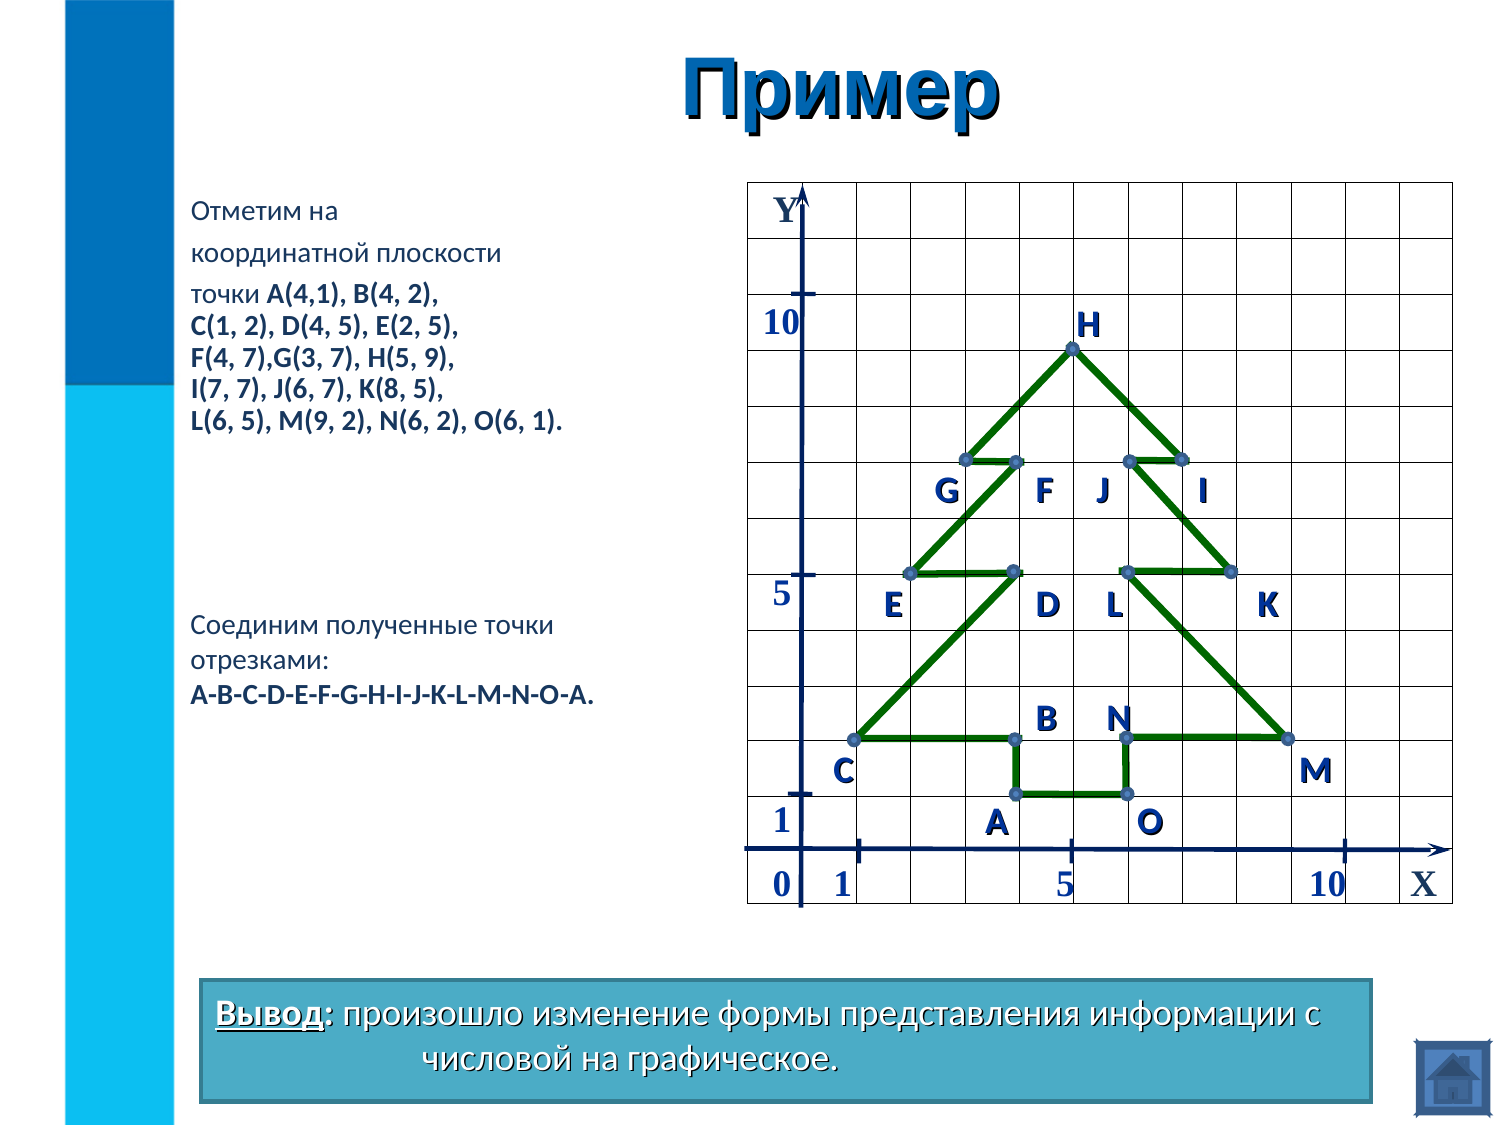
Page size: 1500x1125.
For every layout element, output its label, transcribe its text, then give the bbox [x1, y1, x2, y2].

text_box C [818, 736, 849, 798]
table_cell [804, 851, 818, 903]
table_cell [1074, 407, 1128, 462]
table_cell [1129, 351, 1182, 406]
table_cell [748, 519, 799, 574]
table_cell [857, 741, 910, 796]
table_cell [1292, 463, 1345, 518]
table_cell [748, 631, 799, 686]
table_cell [1183, 407, 1236, 462]
text_box D [1020, 571, 1052, 632]
table_cell [1292, 519, 1345, 574]
table_cell [1129, 463, 1182, 518]
table_cell [1123, 576, 1128, 630]
text_box G [919, 457, 951, 518]
table_cell [857, 797, 910, 846]
table_cell [1292, 575, 1345, 630]
text_box I [1182, 457, 1214, 518]
table_cell [1074, 463, 1081, 518]
table_cell [1001, 797, 1019, 846]
table_cell [1366, 853, 1395, 903]
table_cell [857, 519, 910, 574]
table_cell [1129, 852, 1182, 903]
text_box [1009, 734, 1020, 745]
text_box J [1081, 457, 1113, 518]
table_cell [1400, 407, 1452, 462]
table_cell [966, 631, 1019, 686]
table_cell [1153, 797, 1182, 847]
table_cell [1237, 351, 1291, 406]
table_cell [1346, 631, 1399, 686]
table_cell [857, 295, 910, 350]
table_cell [748, 741, 799, 796]
table_cell [911, 687, 965, 740]
table_cell [805, 351, 856, 406]
table_cell [1273, 575, 1291, 630]
table_cell [1346, 575, 1399, 630]
table_cell [857, 407, 910, 462]
table_header [1020, 183, 1073, 238]
table_cell [1092, 295, 1128, 350]
table_cell [1183, 852, 1236, 903]
table_header [1183, 183, 1236, 238]
text_box N [1091, 685, 1123, 746]
table_cell [1292, 407, 1345, 462]
table_cell [1020, 239, 1073, 294]
table_cell [1129, 519, 1182, 574]
table_cell [1074, 687, 1091, 740]
table_cell [1400, 687, 1452, 740]
table_cell [804, 687, 856, 740]
table_cell [1020, 519, 1073, 574]
table_cell [748, 407, 799, 462]
table_cell [1436, 849, 1452, 903]
table_cell [805, 519, 856, 574]
table_cell [1237, 575, 1242, 630]
table_cell [1074, 575, 1091, 630]
table_cell [951, 463, 965, 518]
table_cell [748, 463, 799, 518]
table_cell [1074, 741, 1128, 796]
text_box Вывод: произошло изменение формы представления информации с числовой на графическое. [200, 980, 1372, 1102]
table_cell [1400, 631, 1452, 686]
table_cell [1400, 239, 1452, 294]
table_cell [849, 744, 856, 796]
table_cell [819, 295, 856, 350]
text_box [1419, 1042, 1489, 1114]
text_box [849, 734, 860, 746]
table_cell [1346, 463, 1399, 518]
table_header [803, 183, 856, 238]
table_cell [911, 519, 965, 574]
table_cell [1074, 351, 1128, 406]
table_cell [1315, 741, 1345, 796]
table_cell [911, 407, 965, 462]
table_cell [857, 631, 910, 686]
table_cell [1237, 631, 1291, 686]
table_cell [1183, 351, 1236, 406]
table_cell [966, 797, 970, 846]
table_cell [805, 407, 856, 462]
text_box E [892, 607, 900, 612]
text_box G [942, 483, 951, 498]
table_cell [911, 239, 965, 294]
table_cell [911, 351, 965, 406]
table_cell [748, 797, 757, 846]
table_cell [911, 463, 919, 518]
table_cell [911, 852, 965, 903]
table_cell [1237, 463, 1291, 518]
table_cell [1020, 295, 1061, 350]
table_cell [1292, 351, 1345, 406]
table_cell [857, 239, 910, 294]
table_cell [857, 575, 869, 630]
table_cell [1074, 797, 1122, 846]
table_cell [911, 797, 965, 846]
table_cell [1346, 797, 1399, 847]
table_cell [1237, 687, 1291, 740]
table_cell [1292, 295, 1345, 350]
table_cell [1020, 351, 1073, 406]
table_cell [1082, 852, 1128, 903]
table_header [857, 183, 910, 238]
table_cell [1417, 1042, 1423, 1114]
table_cell [1346, 239, 1399, 294]
table_cell [748, 351, 799, 406]
text_box C [840, 763, 849, 778]
table_cell [1346, 407, 1399, 462]
text_box [1010, 457, 1020, 468]
table_cell [911, 741, 965, 796]
table_cell [1129, 687, 1182, 740]
table_cell [748, 851, 757, 903]
table_cell [966, 463, 1019, 518]
picture [0, 0, 1500, 1125]
text_box 1 [757, 786, 799, 848]
list Отметим на координатной плоскости точки А(4,1), В(4, 2), С(1, 2), D(4, 5), E(2, 5), F(4, 7),G(3, 7), H(5, 9), I(7, 7), J(6, 7), K(8, 5), L(6, 5), M(9, 2), N(6, 2), O(6, 1). [175, 187, 675, 586]
table_cell [1400, 351, 1452, 406]
table_cell [748, 687, 799, 740]
table_cell [1129, 407, 1182, 462]
table_cell [1237, 797, 1291, 847]
text_box 1 [818, 850, 860, 912]
text_box F [1044, 483, 1052, 489]
table_cell [748, 575, 799, 630]
table_cell [748, 239, 799, 289]
text_box 0 [757, 850, 799, 912]
text_box K [1242, 571, 1273, 632]
text_box [905, 568, 916, 579]
table_cell [857, 351, 910, 406]
text_box Y [757, 177, 799, 238]
table_cell [804, 797, 856, 846]
text_box [1008, 566, 1019, 577]
table_cell [1237, 407, 1291, 462]
table_cell [1292, 797, 1345, 847]
table_cell [1052, 687, 1073, 740]
table_cell [1237, 852, 1291, 903]
table_cell [1400, 741, 1452, 796]
table_cell [1237, 295, 1291, 350]
table_cell [1129, 295, 1182, 350]
text_box 5 [757, 560, 799, 622]
table_cell [1214, 463, 1236, 518]
table_cell [1292, 631, 1345, 686]
table_cell [857, 463, 910, 518]
text_box E [869, 571, 900, 632]
table_cell [966, 575, 1019, 630]
table_cell [1183, 797, 1236, 847]
table_cell [1183, 519, 1236, 574]
text_box [1225, 566, 1237, 578]
table_cell [1129, 631, 1182, 686]
table_cell [804, 631, 856, 686]
text_box L [1091, 571, 1123, 632]
table_cell [857, 687, 910, 740]
table_cell [1346, 295, 1399, 350]
table_cell [1052, 575, 1073, 630]
table_cell [1183, 741, 1236, 796]
table_header [1237, 183, 1291, 238]
table_cell [911, 295, 965, 350]
table_cell [1020, 407, 1073, 462]
table_header [748, 183, 757, 238]
text_box Соединим полученные точки отрезками: A-B-C-D-E-F-G-H-I-J-K-L-M-N-O-А. [175, 597, 676, 938]
table_header [1400, 183, 1452, 238]
table_cell [804, 741, 818, 796]
table_cell [966, 351, 1019, 406]
table_cell [1237, 239, 1291, 294]
text_box [1282, 733, 1293, 742]
table_cell [1183, 239, 1236, 294]
table_cell [1400, 519, 1452, 574]
text_box E [892, 597, 900, 603]
table_cell [1020, 631, 1073, 686]
table_cell [1123, 687, 1128, 721]
table_cell [966, 239, 1019, 294]
text_box [1124, 456, 1135, 467]
text_box H [1061, 291, 1092, 352]
table_cell [911, 631, 965, 686]
table_cell [1183, 687, 1236, 740]
table_header [1346, 183, 1399, 238]
table_cell [1183, 575, 1236, 630]
text_box A [970, 788, 1001, 850]
text_box O [1144, 815, 1153, 829]
table_header [1129, 183, 1182, 238]
text_box B [1020, 685, 1052, 746]
text_box X [1395, 850, 1436, 912]
table_cell [1074, 239, 1128, 294]
table_cell [805, 239, 856, 294]
table_cell [1183, 631, 1236, 686]
table_cell [966, 852, 1019, 903]
table_cell [1400, 797, 1452, 848]
table_cell [1020, 741, 1073, 796]
table_header [966, 183, 1019, 238]
table_cell [1346, 741, 1399, 796]
text_box O [1122, 788, 1153, 850]
table_cell [1052, 463, 1073, 518]
table_cell [966, 687, 1019, 740]
text_box M [1284, 736, 1315, 798]
table_cell [1400, 295, 1452, 350]
text_box 10 [1294, 850, 1366, 912]
table_cell [1074, 631, 1128, 686]
table_cell [900, 575, 910, 630]
table_cell [1400, 575, 1452, 630]
text_box 10 [747, 289, 819, 350]
table_cell [1020, 852, 1041, 903]
table_cell [1237, 519, 1291, 574]
text_box 5 [1041, 850, 1082, 912]
table_header [911, 183, 965, 238]
table_cell [966, 519, 1019, 574]
table_cell [1183, 295, 1236, 350]
table_cell [911, 575, 965, 630]
table_cell [1074, 519, 1128, 574]
table_cell [1292, 239, 1345, 294]
table_cell [966, 741, 1019, 796]
table_cell [966, 295, 1019, 350]
text_box D [1044, 597, 1052, 612]
table_cell [1346, 351, 1399, 406]
table_cell [1020, 797, 1073, 846]
text_box [1123, 567, 1134, 578]
table_cell [1346, 519, 1399, 574]
table_cell [804, 575, 856, 630]
table_cell [1129, 239, 1182, 294]
table_cell [1113, 463, 1128, 518]
text_box [960, 454, 972, 465]
table_cell [966, 407, 1019, 462]
table_cell [805, 463, 856, 518]
text_box [1010, 788, 1022, 800]
table_header [1292, 183, 1345, 238]
table_cell [1292, 687, 1345, 740]
table_cell [1237, 741, 1284, 796]
text_box [1176, 454, 1186, 465]
text_box [1123, 732, 1132, 743]
table_cell [1129, 575, 1182, 630]
text_box F [1020, 457, 1052, 518]
title Пример [259, 0, 1421, 165]
table_cell [1153, 815, 1157, 828]
table_cell [860, 852, 910, 903]
table_cell [1400, 463, 1452, 518]
table_header [1074, 183, 1128, 238]
table_cell [1346, 687, 1399, 740]
table_cell [1129, 741, 1182, 796]
